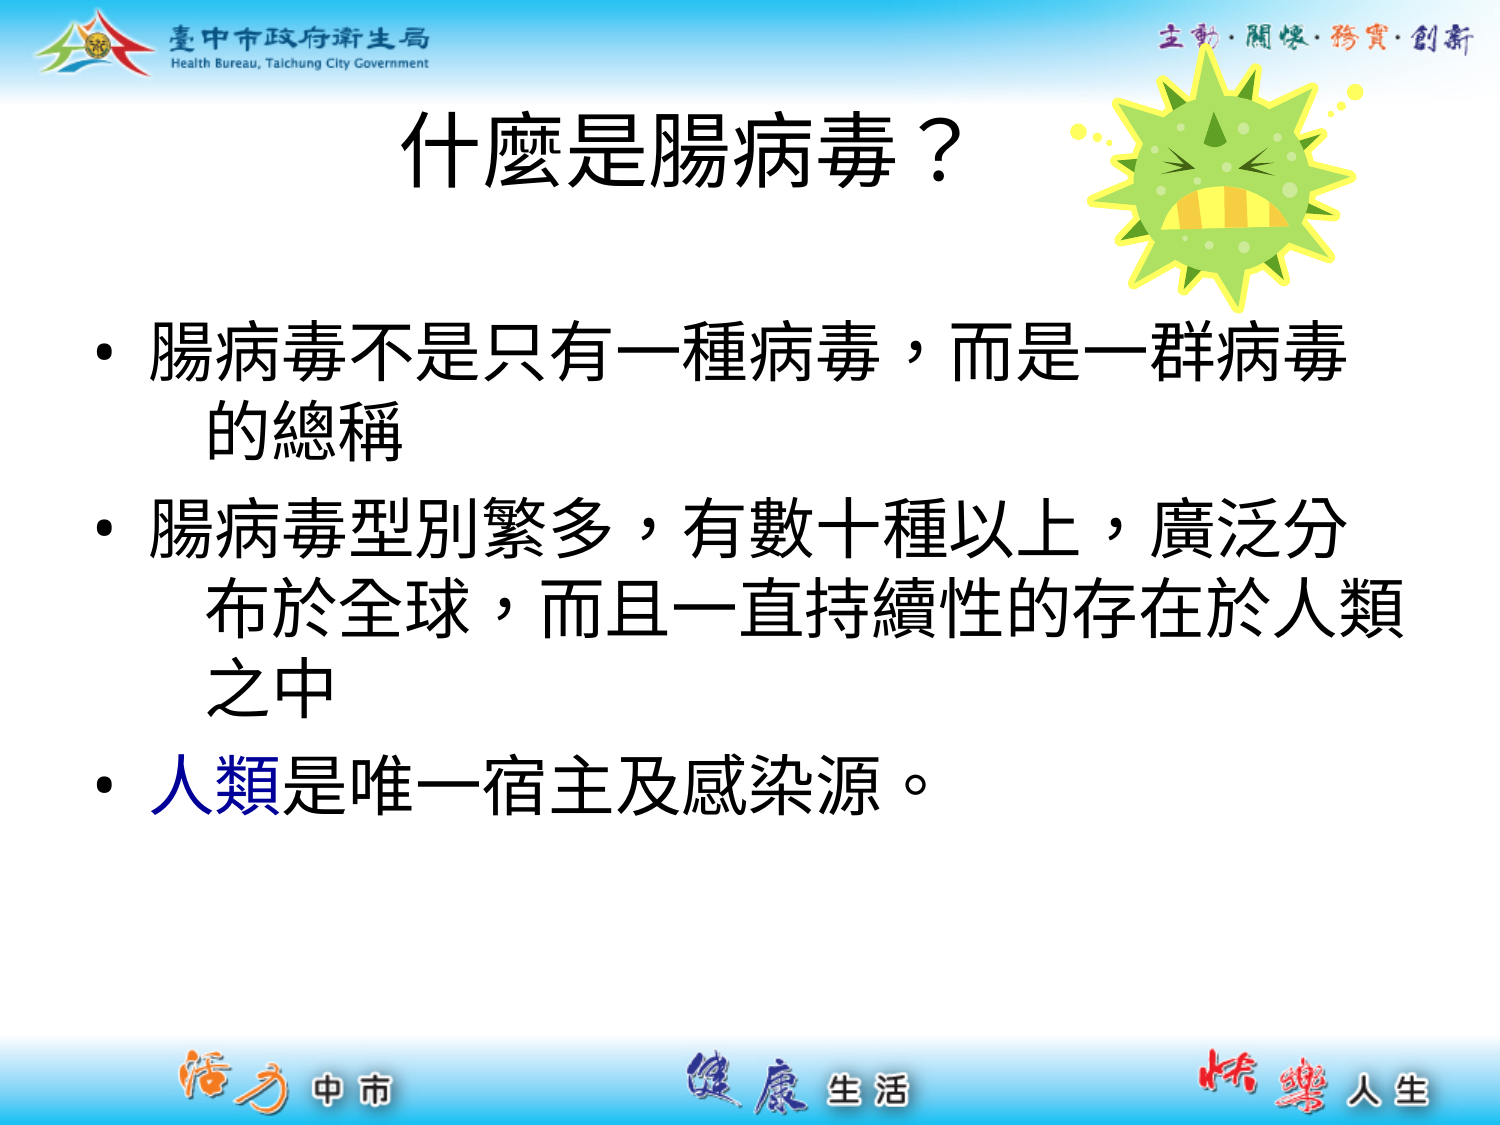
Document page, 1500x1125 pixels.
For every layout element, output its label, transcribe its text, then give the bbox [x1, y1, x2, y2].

list 腸病毒不是只有一種病毒，而是一群病毒的總稱 腸病毒型別繁多，有數十種以上，廣泛分布於全球，而且一直持續性的存在於人類之中 人類是唯一宿主及感染源。 [76, 302, 1427, 975]
title 什麼是腸病毒？ [383, 90, 1069, 233]
picture [1069, 41, 1365, 315]
